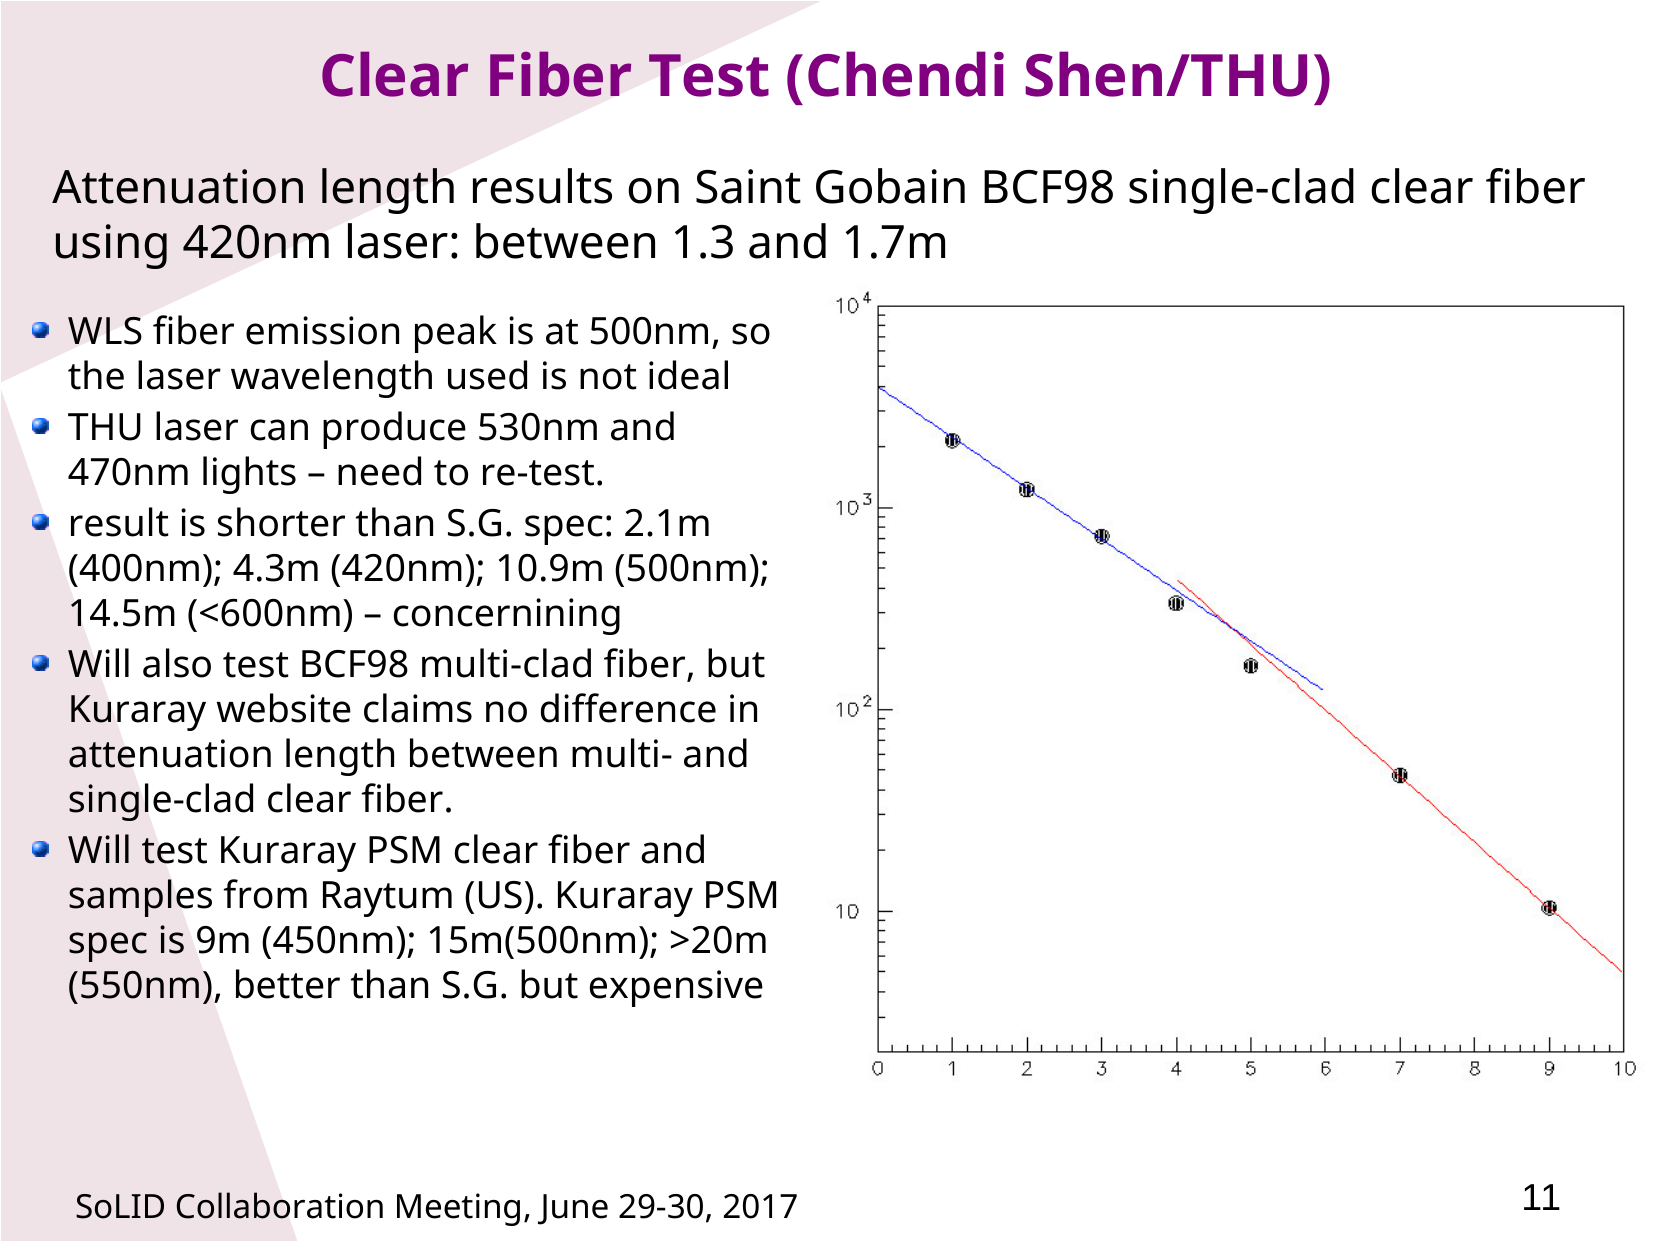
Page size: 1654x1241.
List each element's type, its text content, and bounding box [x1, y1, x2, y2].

text_box Attenuation length results on Saint Gobain BCF98 single-clad clear fiber using 420nm laser: between 1.3 and 1.7m [37, 150, 1651, 279]
title Clear Fiber Test (Chendi Shen/THU) [75, 37, 1578, 99]
picture [787, 224, 1653, 1129]
text_box WLS fiber emission peak is at 500nm, so the laser wavelength used is not ideal THU laser can produce 530nm and 470nm lights – need to re-test. result is shorter than S.G. spec: 2.1m (400nm); 4.3m (420nm); 10.9m (500nm); 14.5m (<600nm) – concernining Will also test BCF98 multi-clad fiber, but Kuraray website claims no difference in attenuation length between multi- and single-clad clear fiber. Will test Kuraray PSM clear fiber and samples from Raytum (US). Kuraray PSM spec is 9m (450nm); 15m(500nm); >20m (550nm), better than S.G. but expensive [17, 300, 806, 1147]
